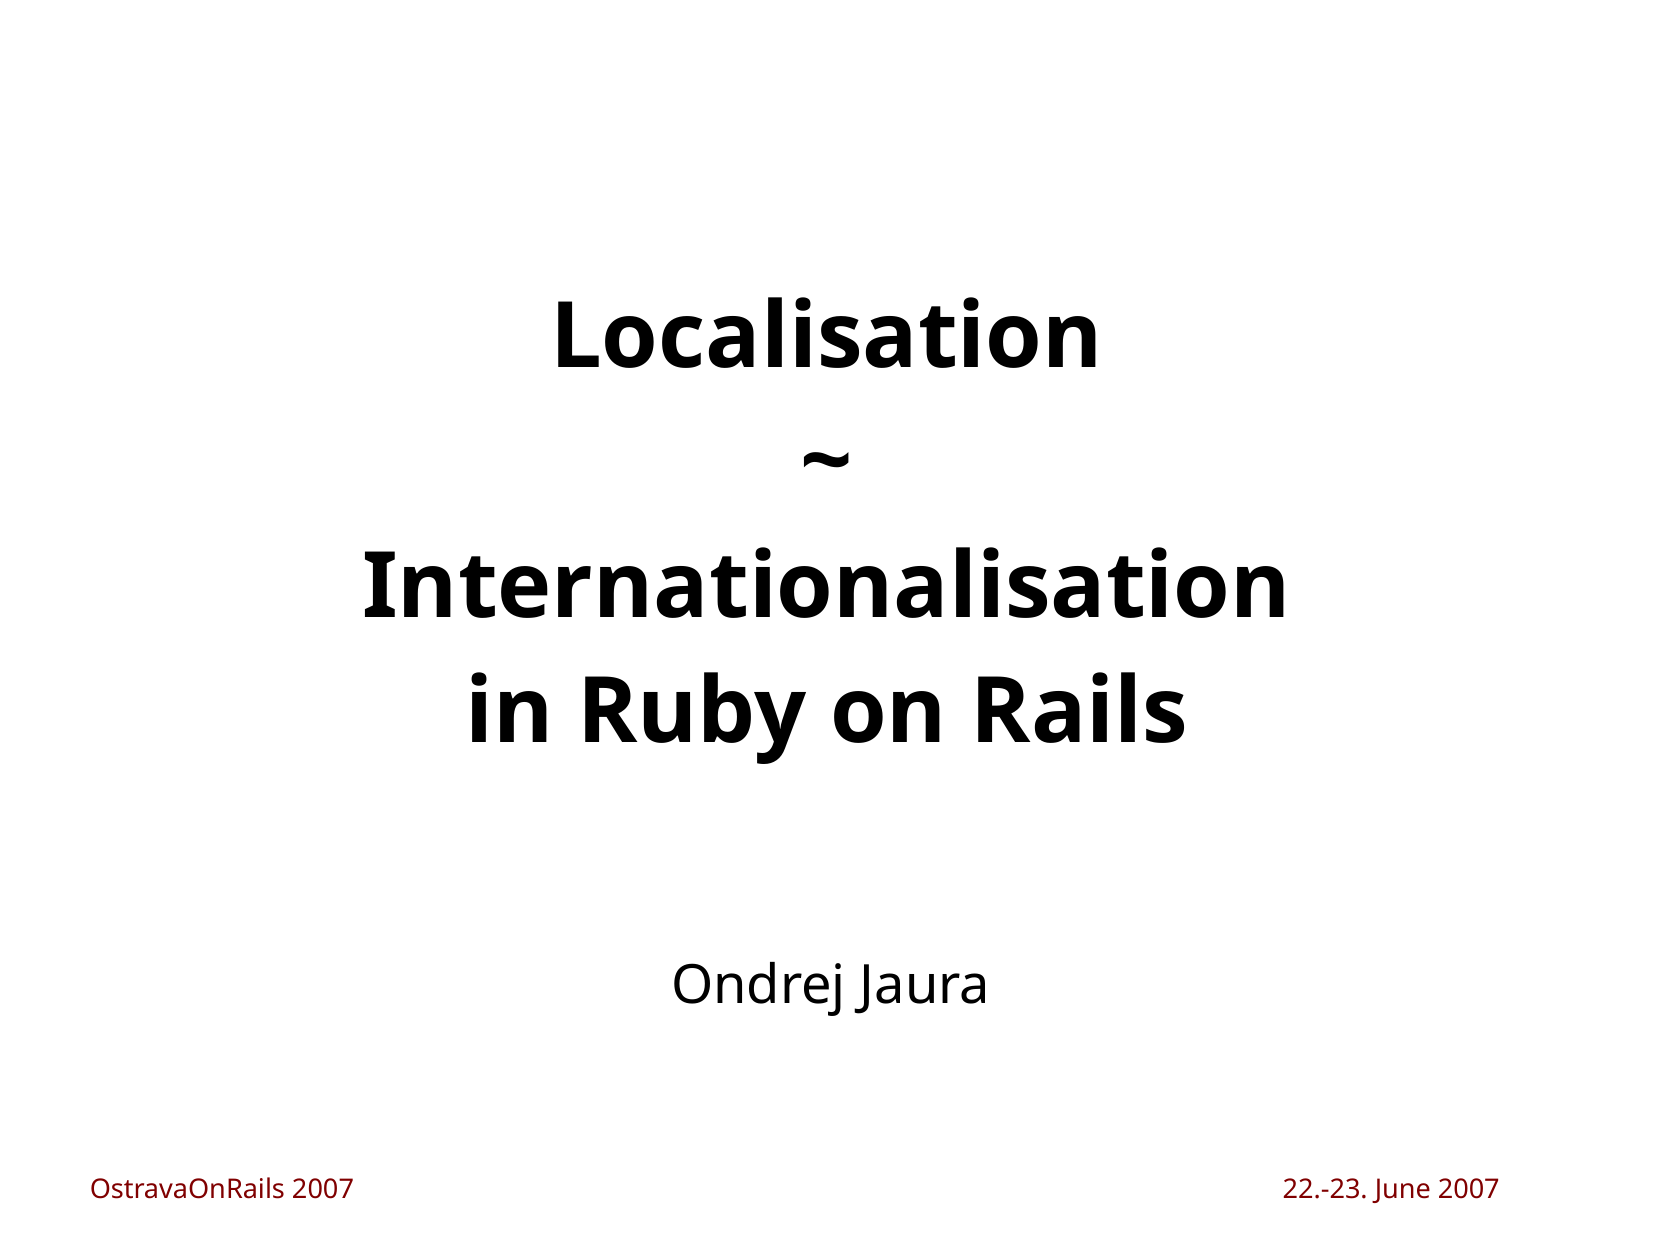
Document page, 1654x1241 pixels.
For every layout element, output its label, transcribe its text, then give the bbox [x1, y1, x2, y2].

subtitle Ondrej Jaura [86, 844, 1576, 1122]
title Localisation ~ Internationalisation in Ruby on Rails [82, 294, 1571, 745]
